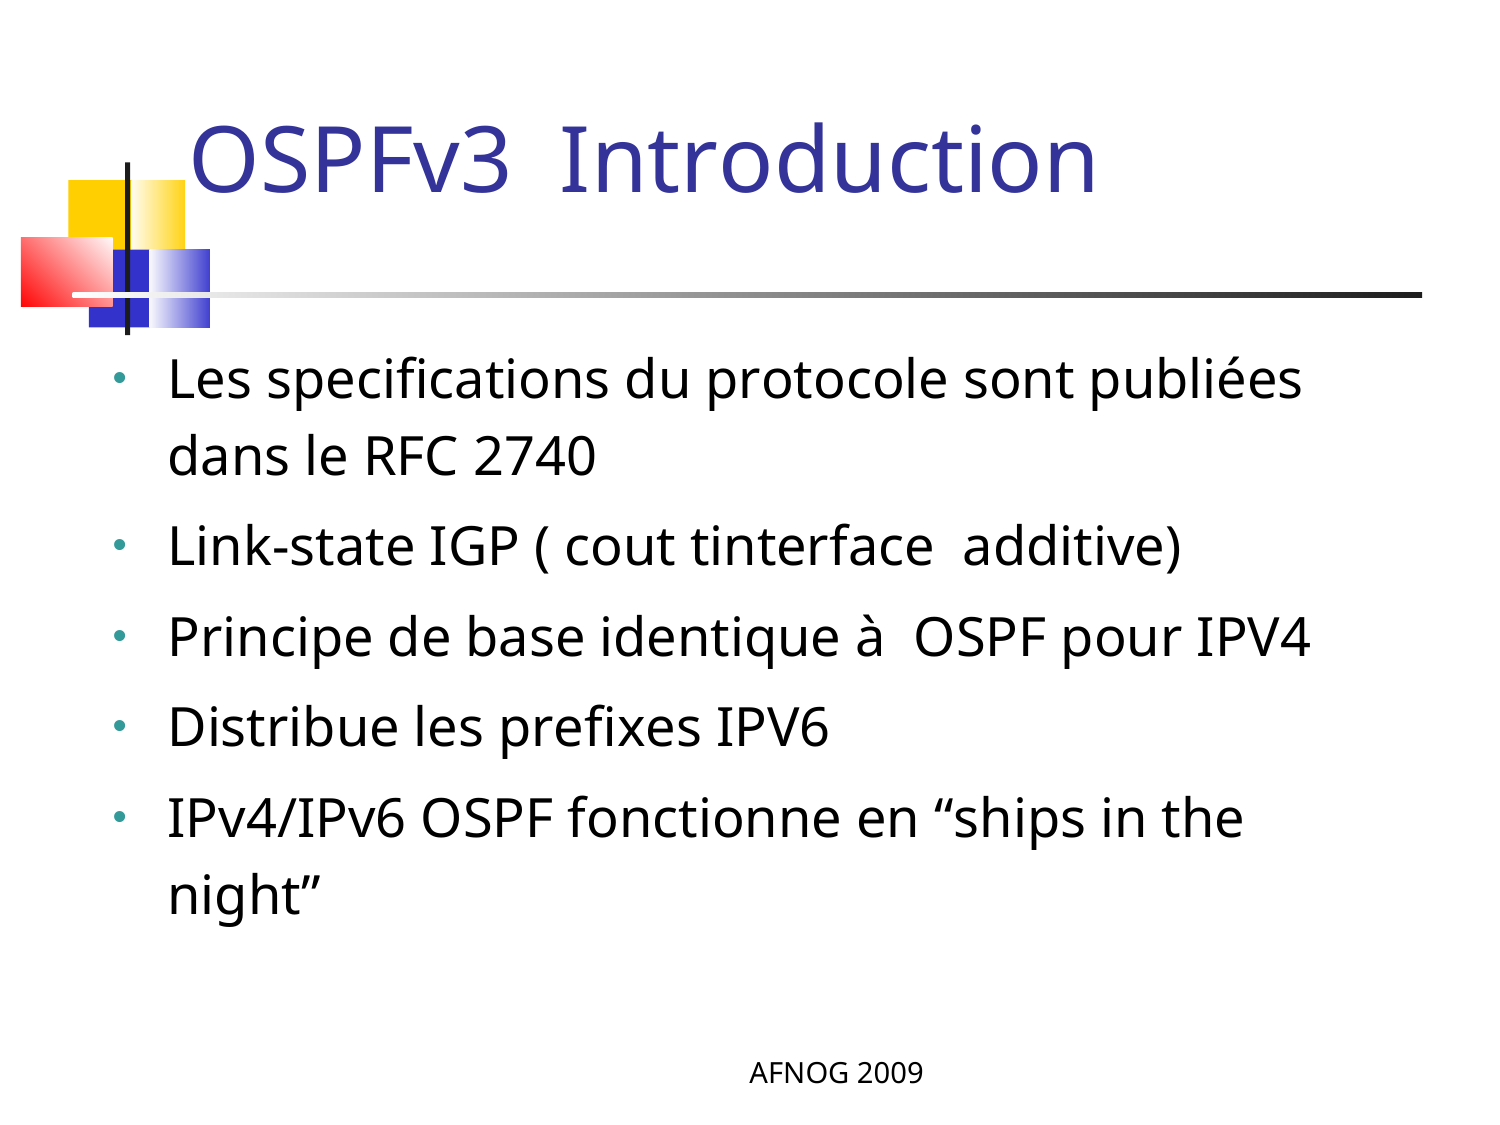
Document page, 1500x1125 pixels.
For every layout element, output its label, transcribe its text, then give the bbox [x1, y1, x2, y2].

title OSPFv3 Introduction [188, 35, 1468, 276]
list Les specifications du protocole sont publiées dans le RFC 2740 Link-state IGP ( cout tinterface additive)‏ Principe de base identique à OSPF pour IPV4 Distribue les prefixes IPV6 IPv4/IPv6 OSPF fonctionne en “ships in the night” [112, 337, 1388, 1084]
